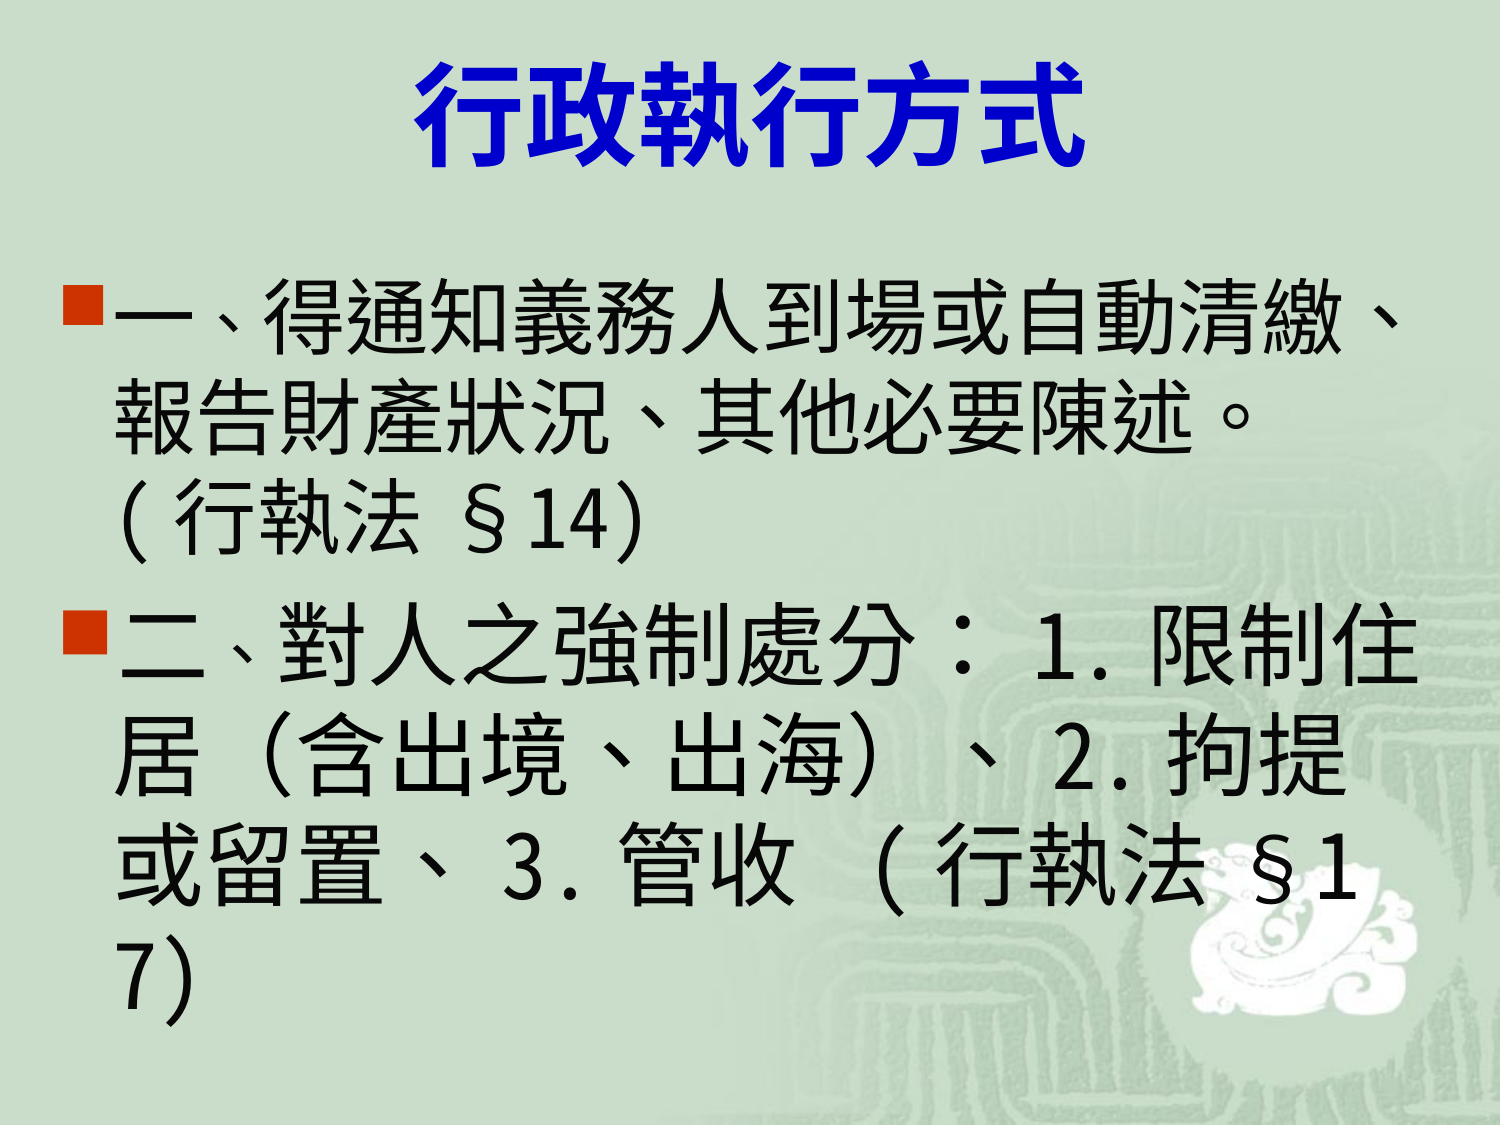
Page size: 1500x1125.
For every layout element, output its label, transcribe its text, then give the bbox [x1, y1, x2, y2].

title 行政執行方式 [112, 37, 1388, 188]
picture [0, 0, 1500, 1125]
list 一、得通知義務人到場或自動清繳、報告財產狀況、其他必要陳述。(行執法§14) 二、對人之強制處分：1.限制住居（含出境、出海）、2.拘提或留置、3.管收 (行執法§17) [41, 196, 1447, 1083]
